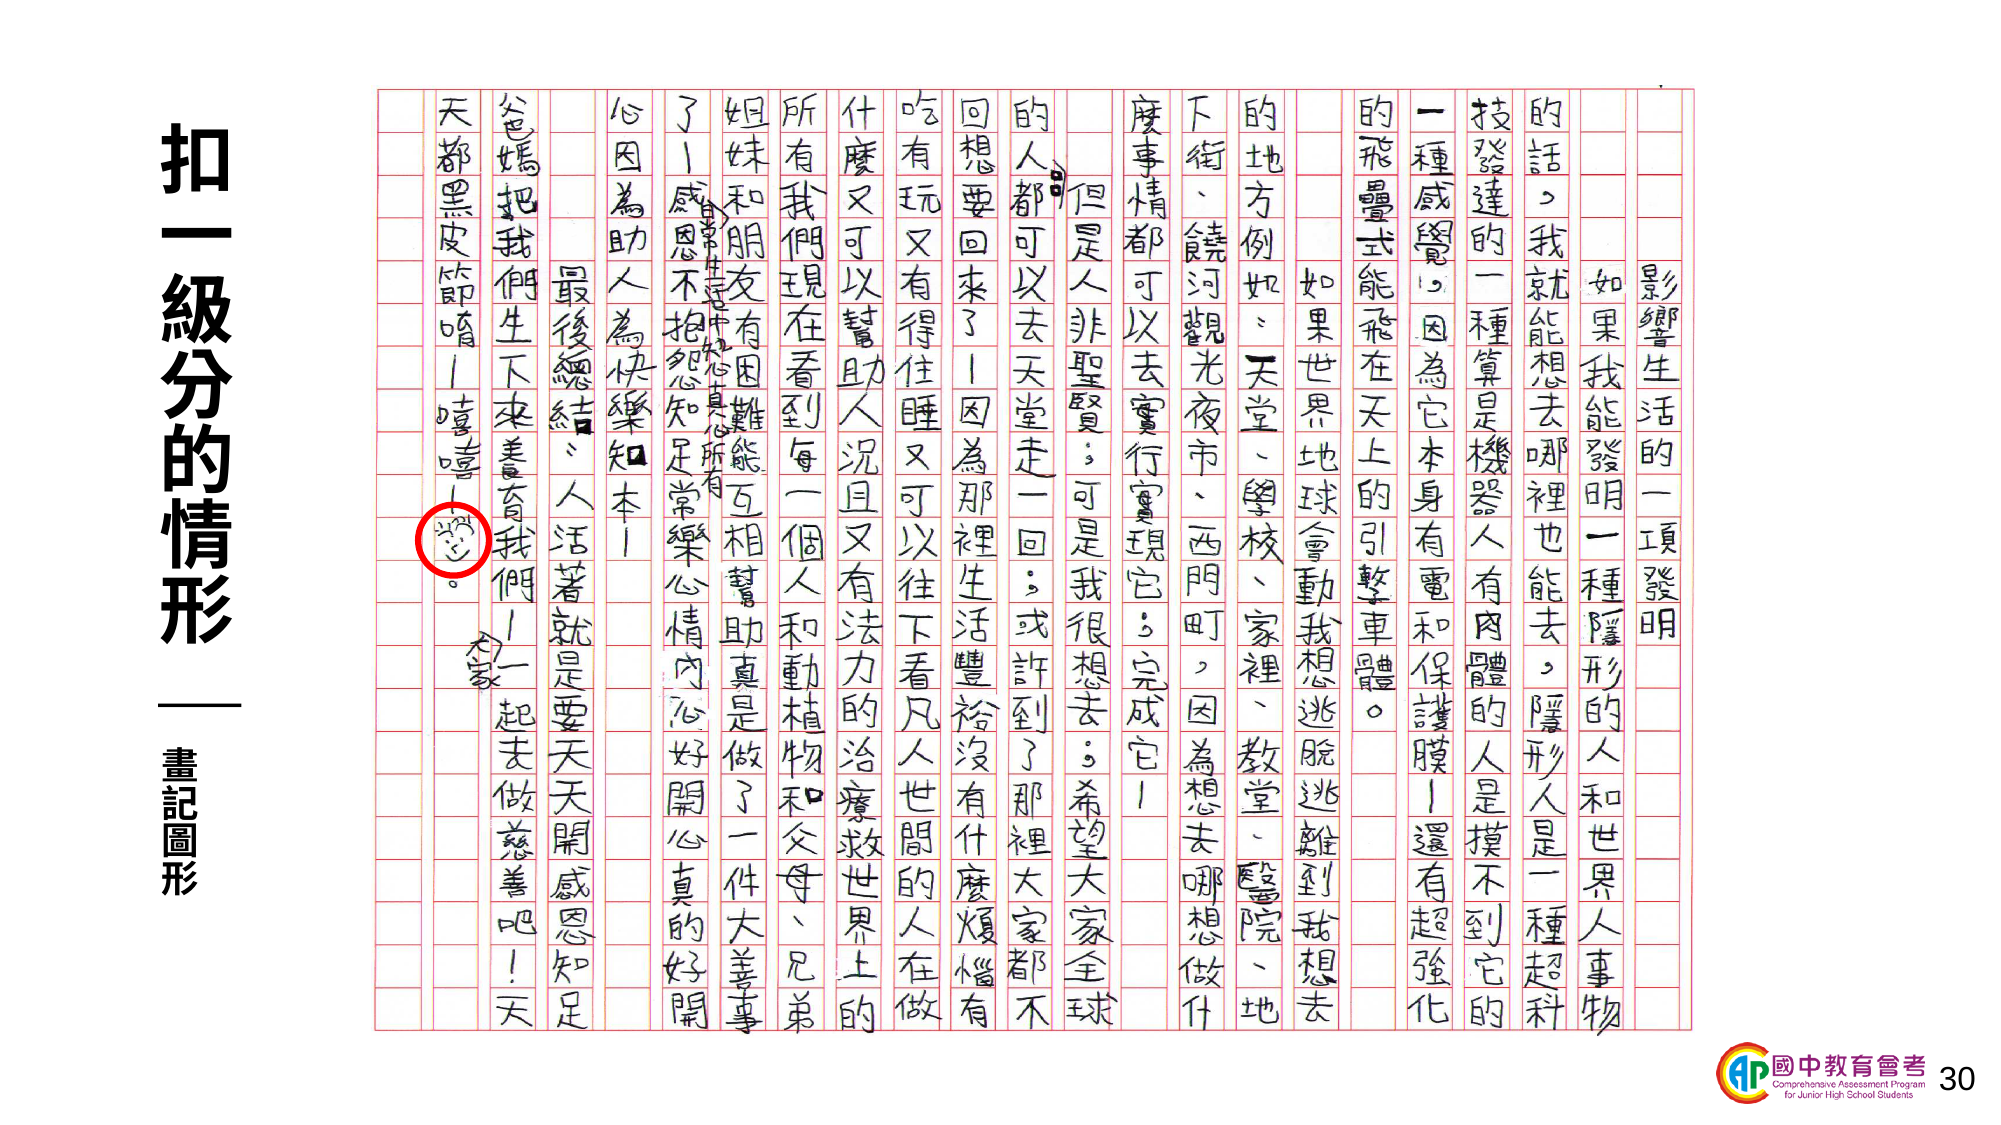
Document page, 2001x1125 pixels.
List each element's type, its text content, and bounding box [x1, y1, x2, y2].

text_box [1923, 1047, 2000, 1108]
picture [371, 85, 1695, 1038]
text_box 扣一級分的情形 ｜畫記圖形 [139, 67, 256, 951]
